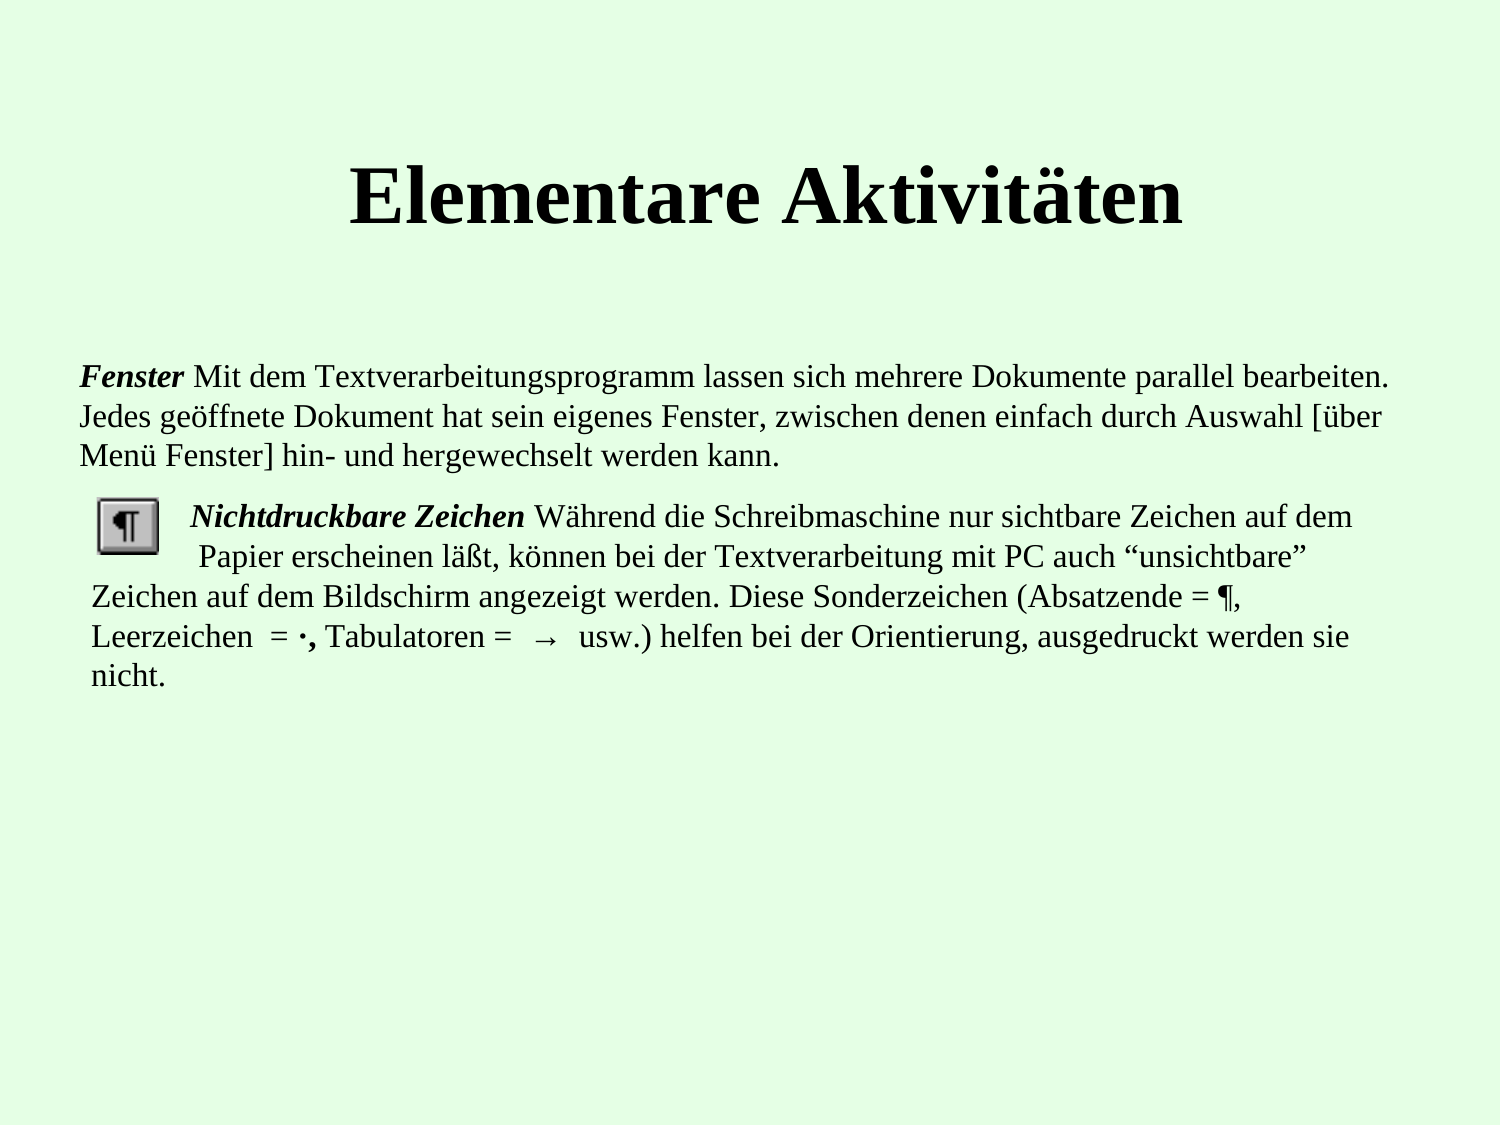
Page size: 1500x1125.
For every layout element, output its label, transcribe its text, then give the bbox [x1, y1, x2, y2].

text_box Nichtdruckbare Zeichen Während die Schreibmaschine nur sichtbare Zeichen auf dem Papier erscheinen läßt, können bei der Textverarbeitung mit PC auch “unsichtbare” Zeichen auf dem Bildschirm angezeigt werden. Diese Sonderzeichen (Absatzende = ¶, Leerzeichen = ·, Tabulatoren = → usw.) helfen bei der Orientierung, ausgedruckt werden sie nicht. [76, 486, 1388, 702]
chart [96, 497, 160, 556]
text_box Fenster Mit dem Textverarbeitungsprogramm lassen sich mehrere Dokumente parallel bearbeiten. Jedes geöffnete Dokument hat sein eigenes Fenster, zwischen denen einfach durch Auswahl [über Menü Fenster] hin- und hergewechselt werden kann. [64, 346, 1411, 482]
title Elementare Aktivitäten [129, 132, 1405, 249]
